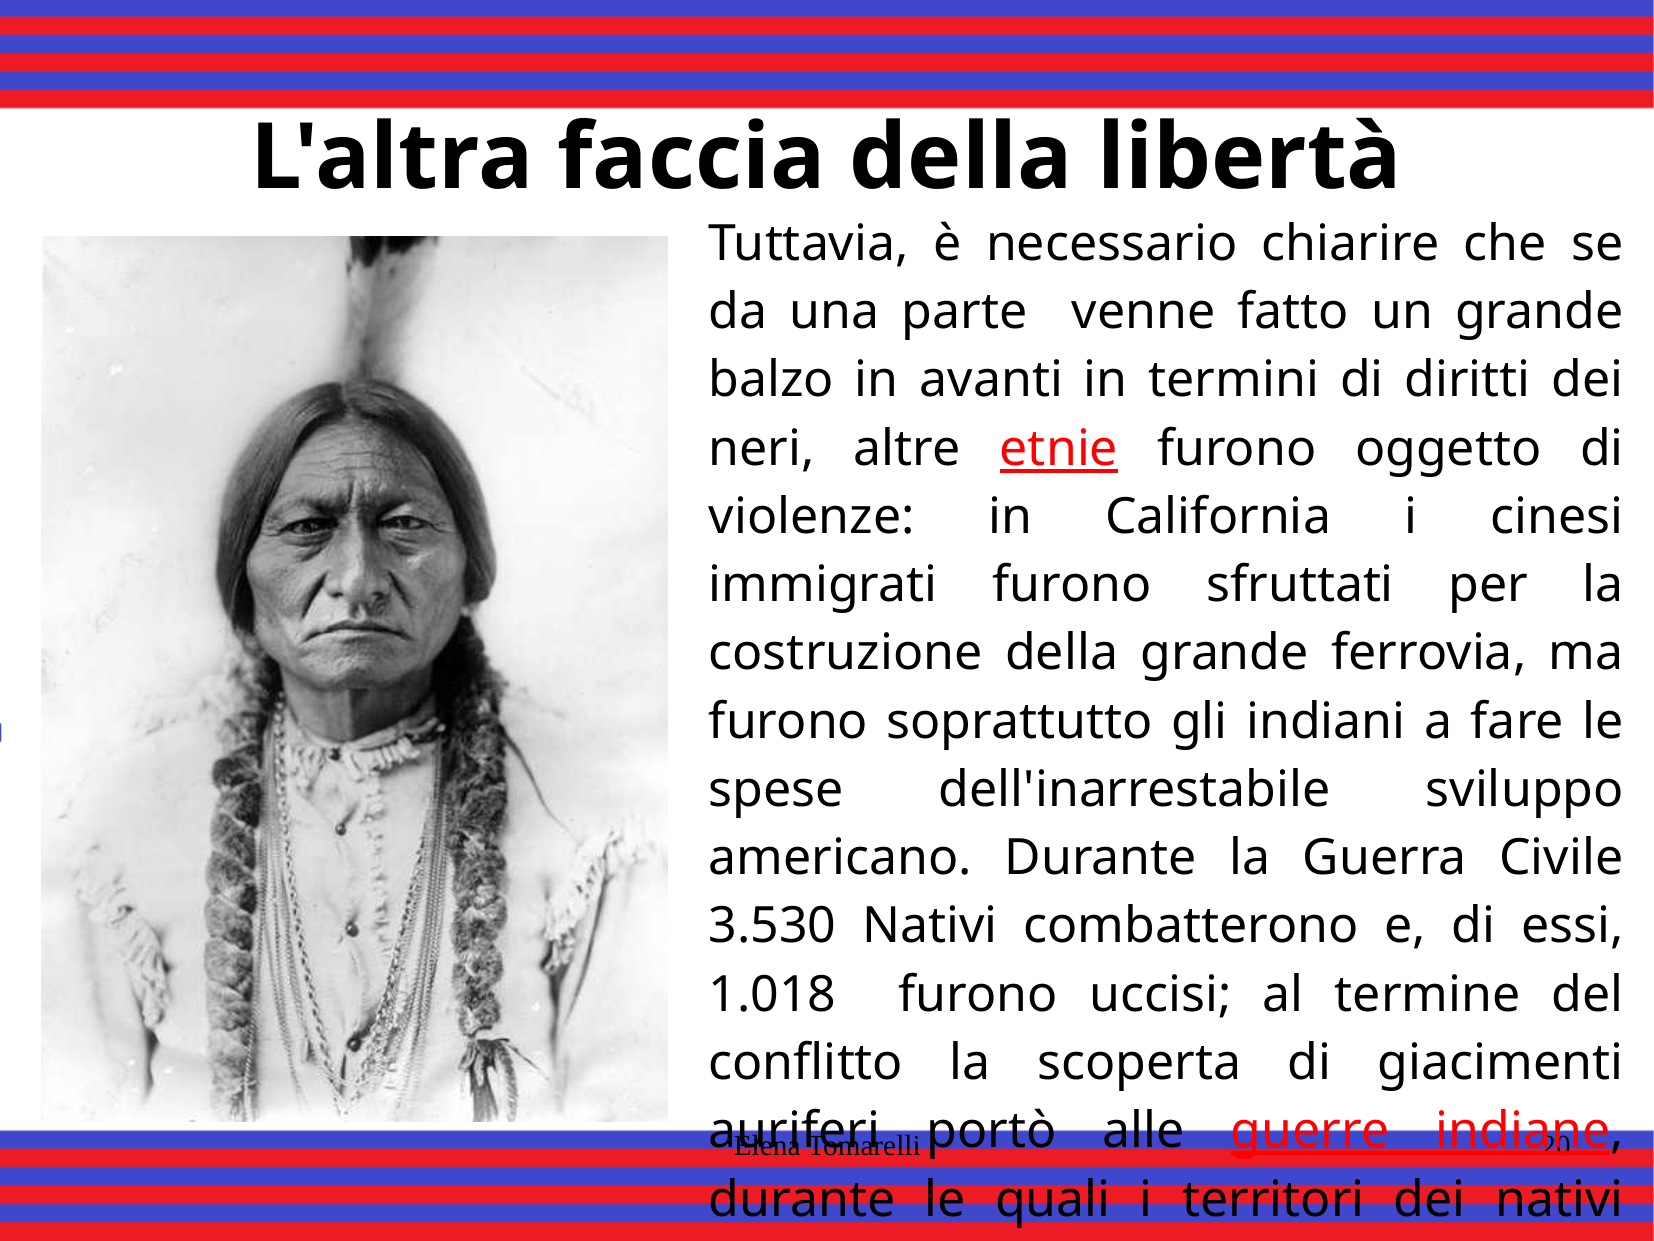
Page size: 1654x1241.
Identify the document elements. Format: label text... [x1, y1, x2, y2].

picture [0, 0, 1654, 1241]
title L'altra faccia della libertà [82, 49, 1571, 257]
list Tuttavia, è necessario chiarire che se da una parte venne fatto un grande balzo in avanti in termini di diritti dei neri, altre etnie furono oggetto di violenze: in California i cinesi immigrati furono sfruttati per la costruzione della grande ferrovia, ma furono soprattutto gli indiani a fare le spese dell'inarrestabile sviluppo americano. Durante la Guerra Civile 3.530 Nativi combatterono e, di essi, 1.018 furono uccisi; al termine del conflitto la scoperta di giacimenti auriferi portò alle guerre indiane, durante le quali i territori dei nativi furono strappati loro dai coloni. [708, 206, 1625, 1124]
